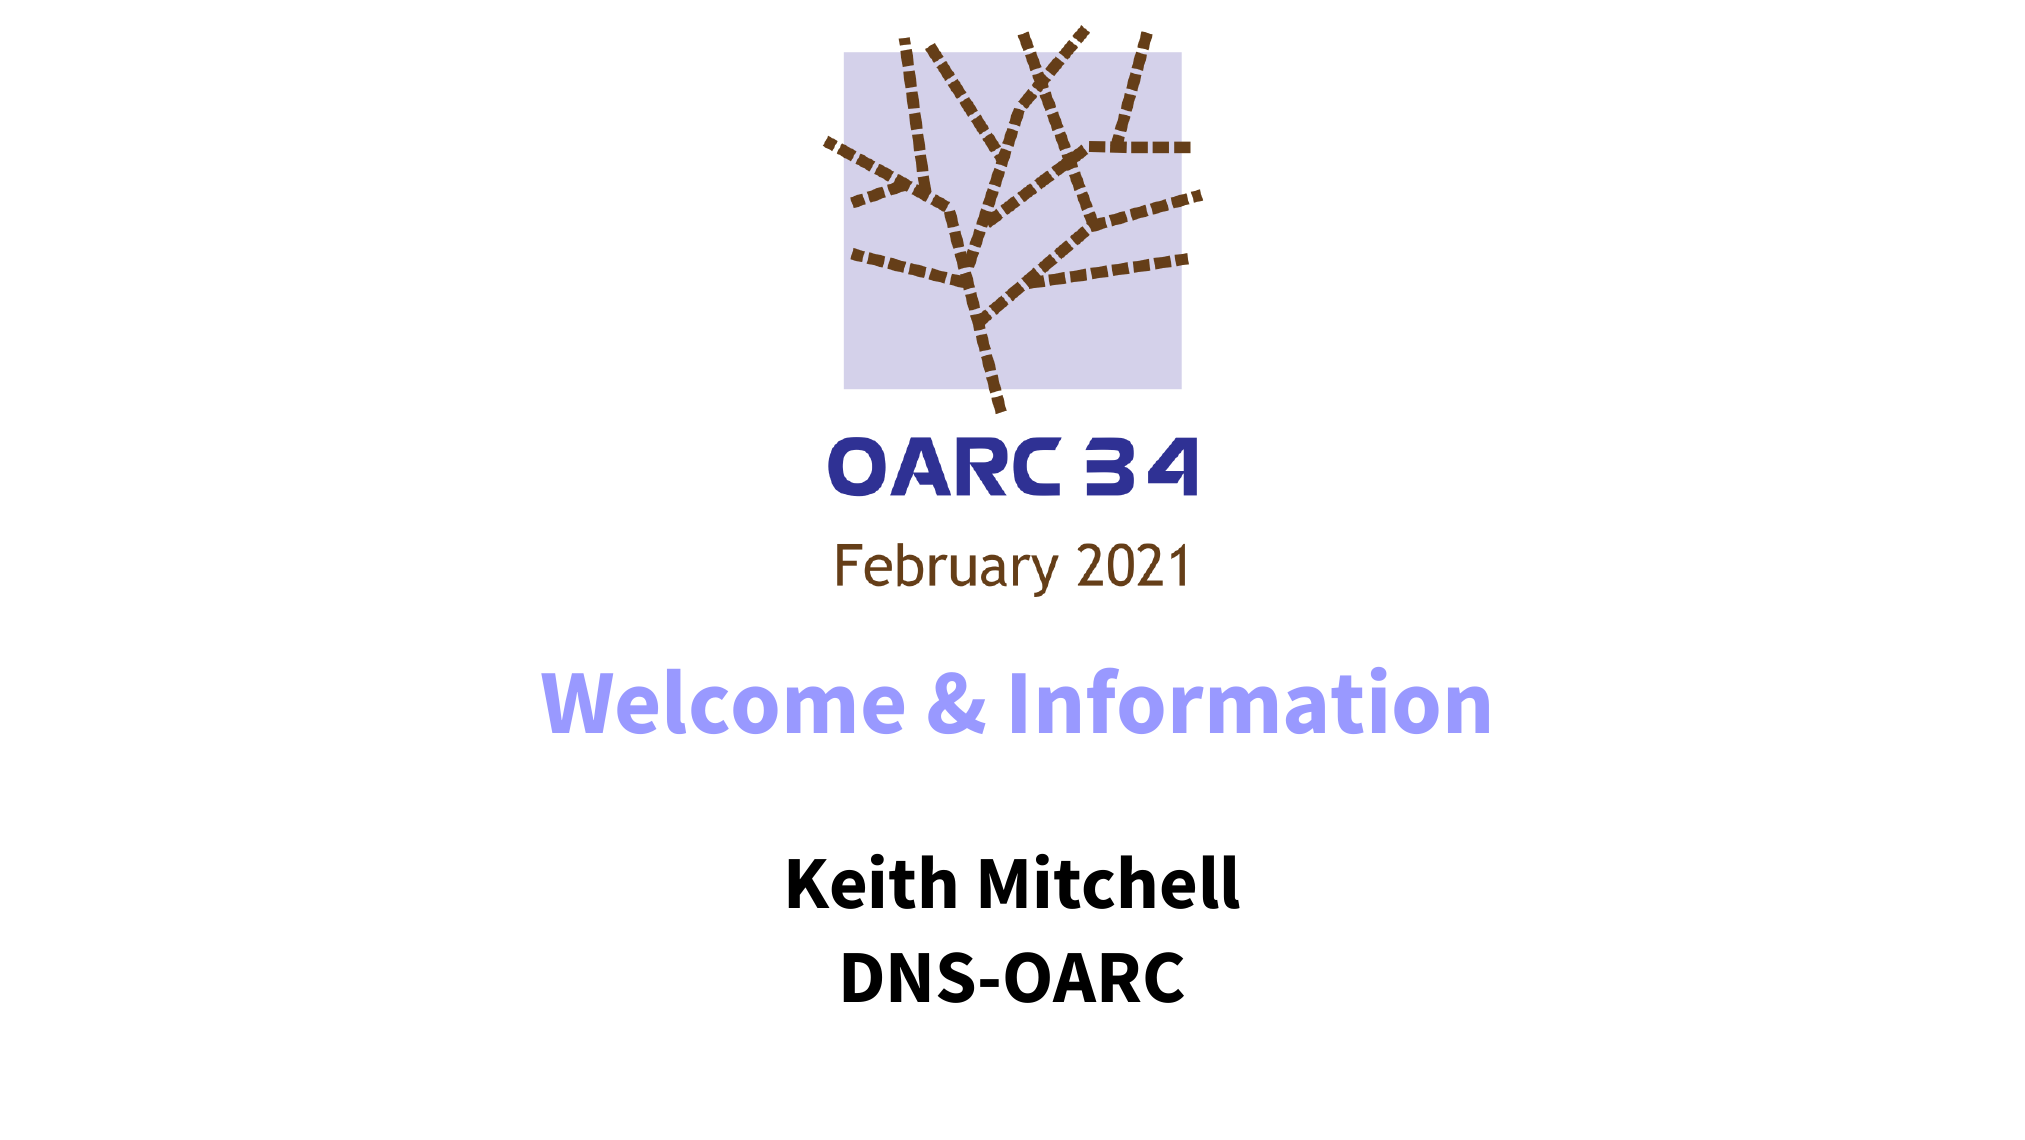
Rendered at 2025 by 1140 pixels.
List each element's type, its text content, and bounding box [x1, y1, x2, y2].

text_box Welcome & Information [454, 533, 1581, 782]
picture [787, 25, 1238, 597]
text_box Keith Mitchell DNS-OARC [678, 826, 1347, 1047]
